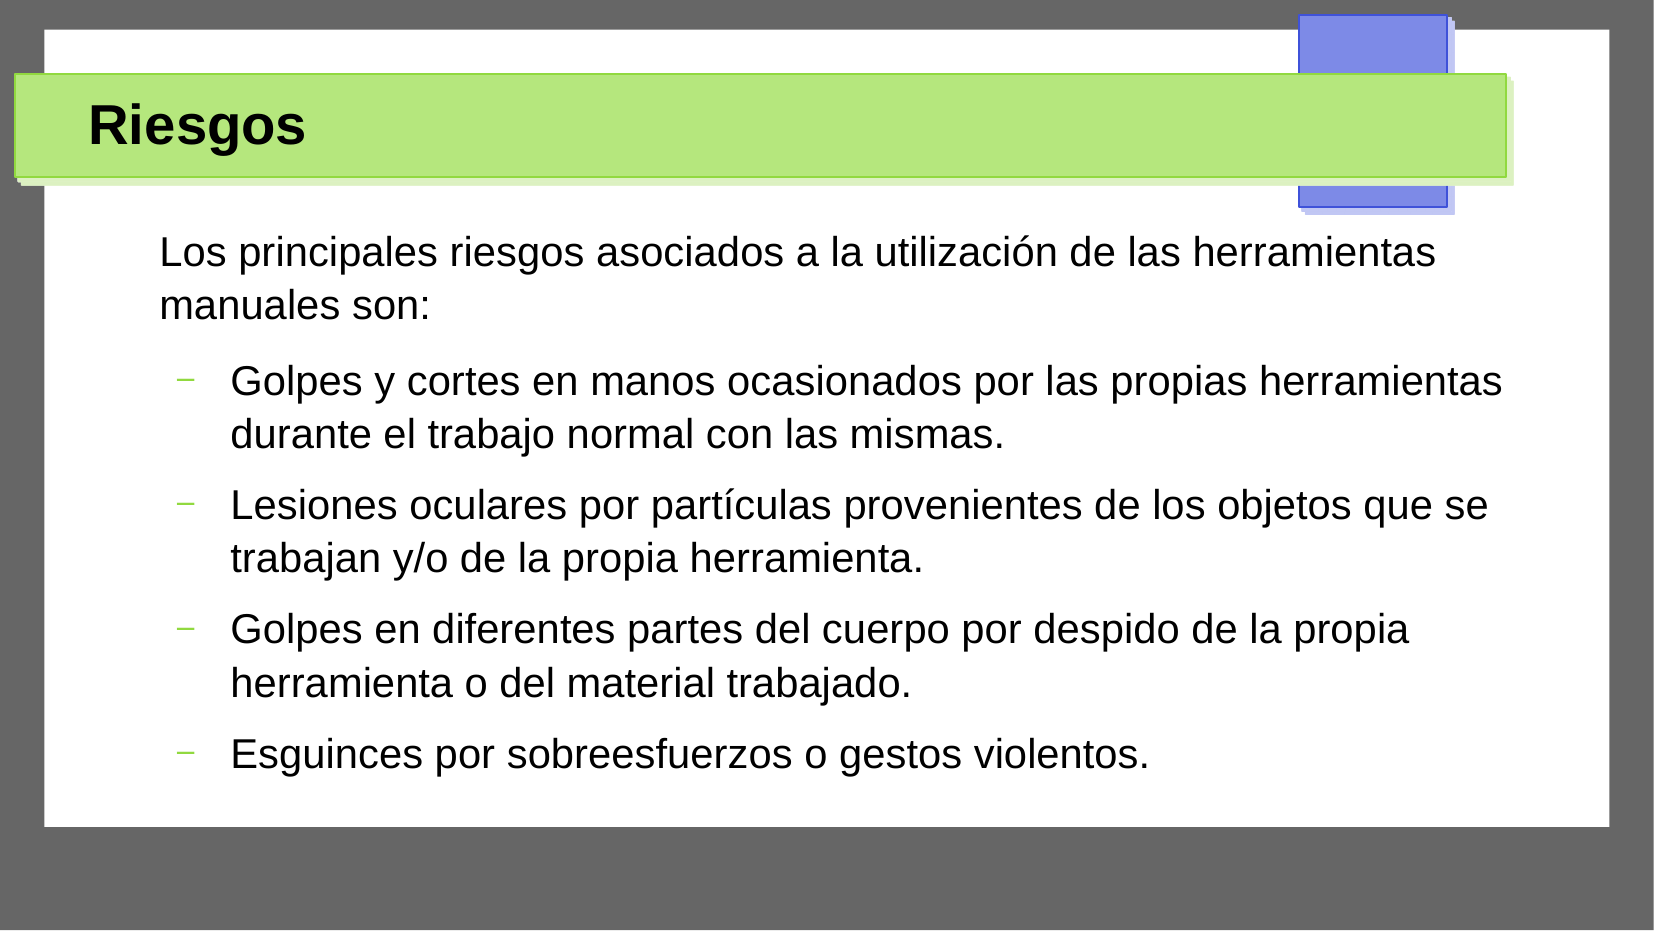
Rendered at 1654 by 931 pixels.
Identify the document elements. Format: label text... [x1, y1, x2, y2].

title Riesgos [88, 73, 1506, 178]
list Los principales riesgos asociados a la utilización de las herramientas manuales son: Golpes y cortes en manos ocasionados por las propias herramientas durante el trabajo normal con las mismas. Lesiones oculares por partículas provenientes de los objetos que se trabajan y/o de la propia herramienta. Golpes en diferentes partes del cuerpo por despido de la propia herramienta o del material trabajado. Esguinces por sobreesfuerzos o gestos violentos. [88, 221, 1565, 813]
